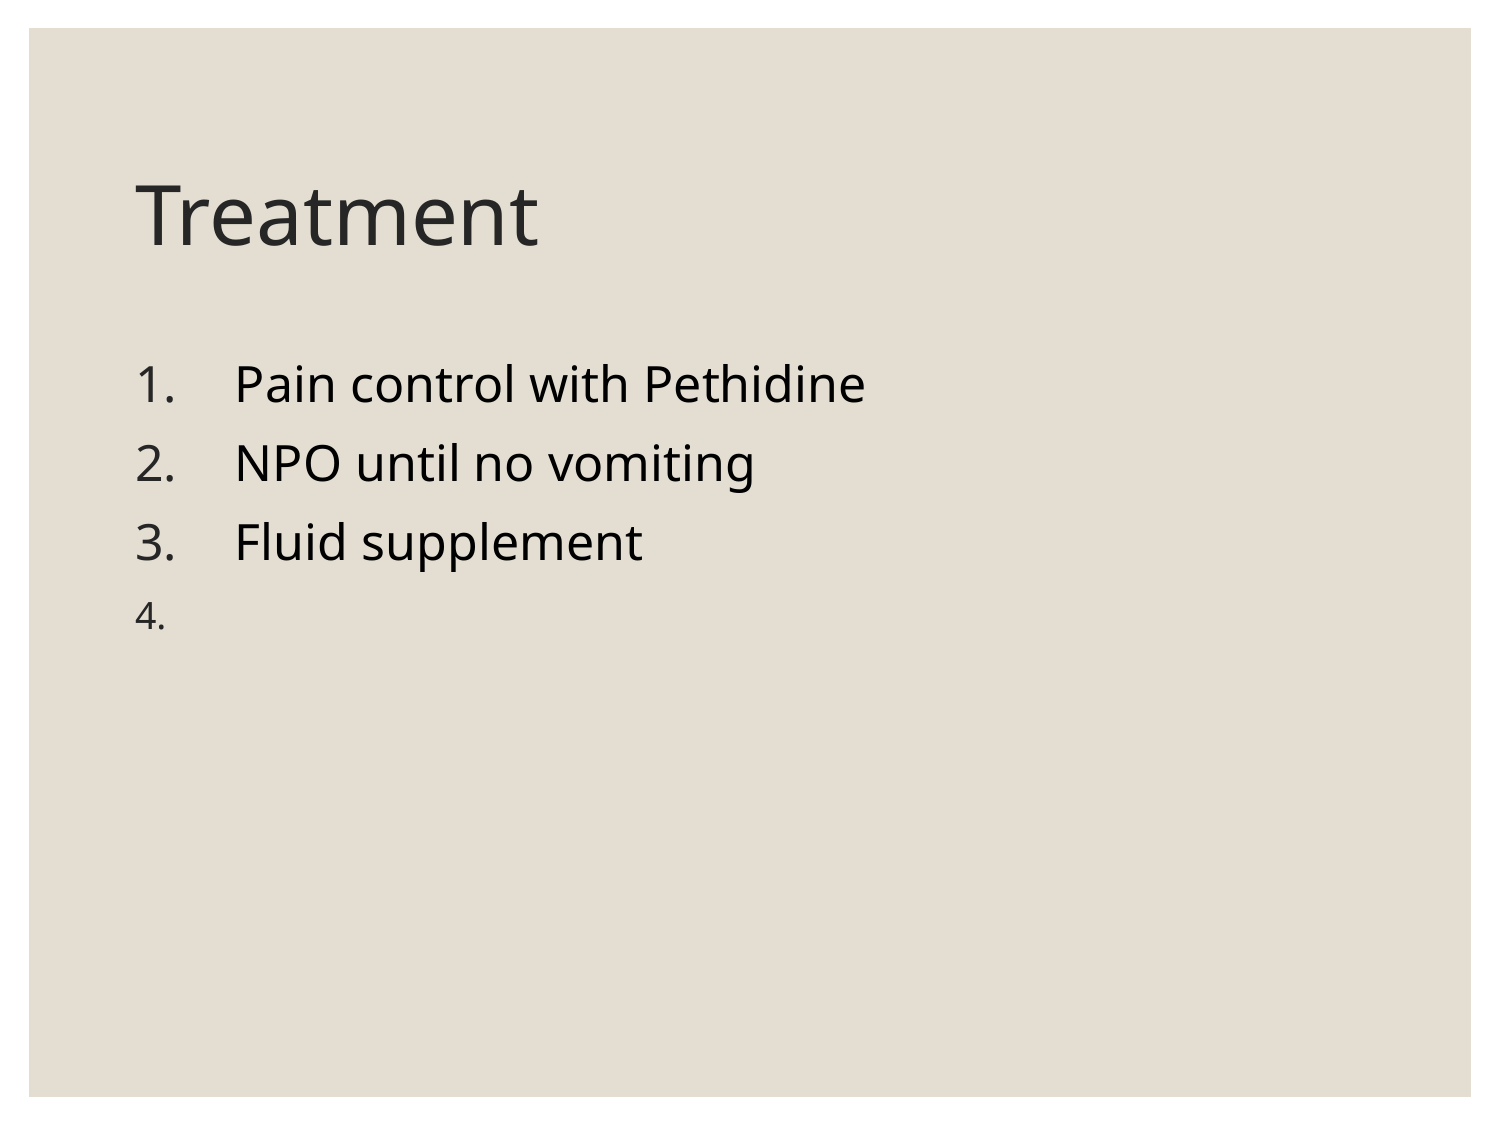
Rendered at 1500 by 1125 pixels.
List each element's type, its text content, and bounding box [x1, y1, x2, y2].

list Pain control with Pethidine NPO until no vomiting Fluid supplement [120, 345, 1380, 991]
title Treatment [120, 105, 1380, 331]
